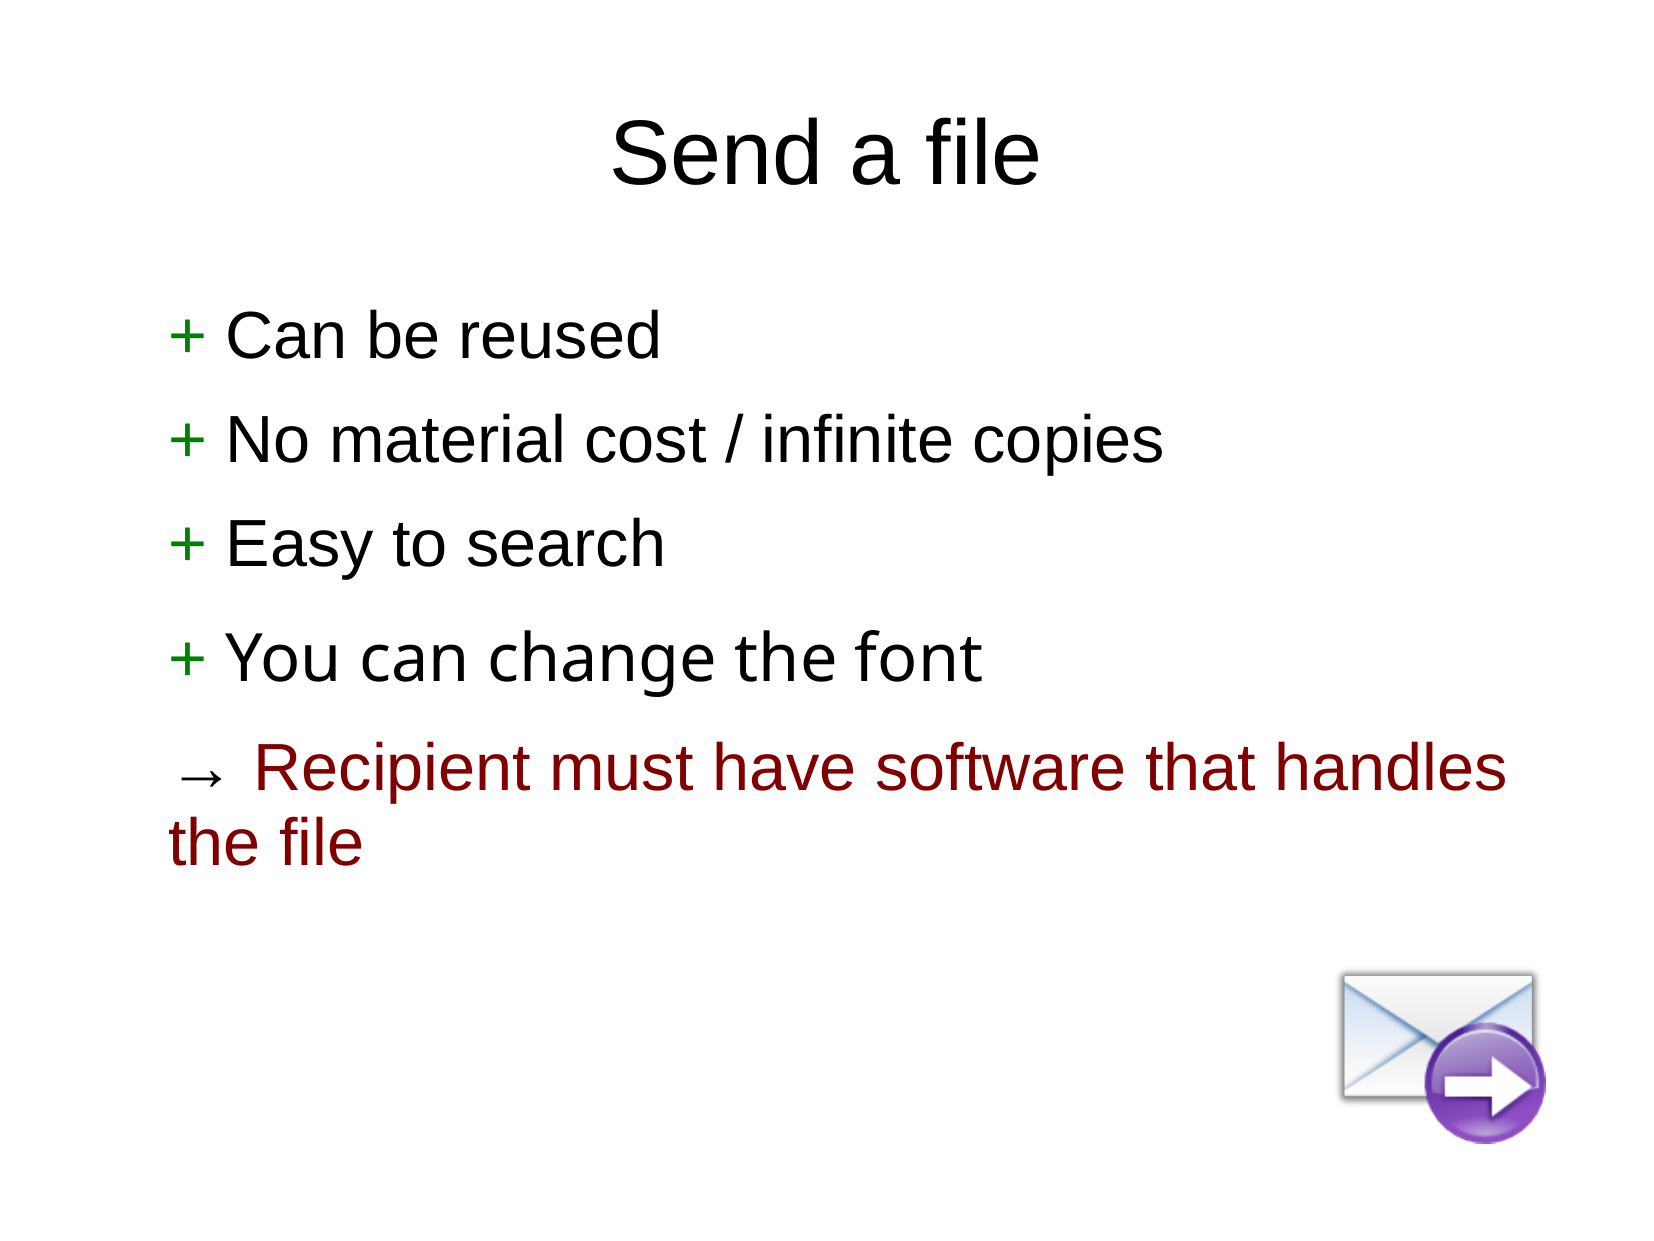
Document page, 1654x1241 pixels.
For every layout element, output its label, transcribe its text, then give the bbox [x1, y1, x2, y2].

picture [1331, 929, 1546, 1144]
text_box + Can be reused + No material cost / infinite copies + Easy to search + You can change the font → Recipient must have software that handles the file [82, 290, 1571, 1010]
text_box Send a file [82, 94, 1571, 212]
